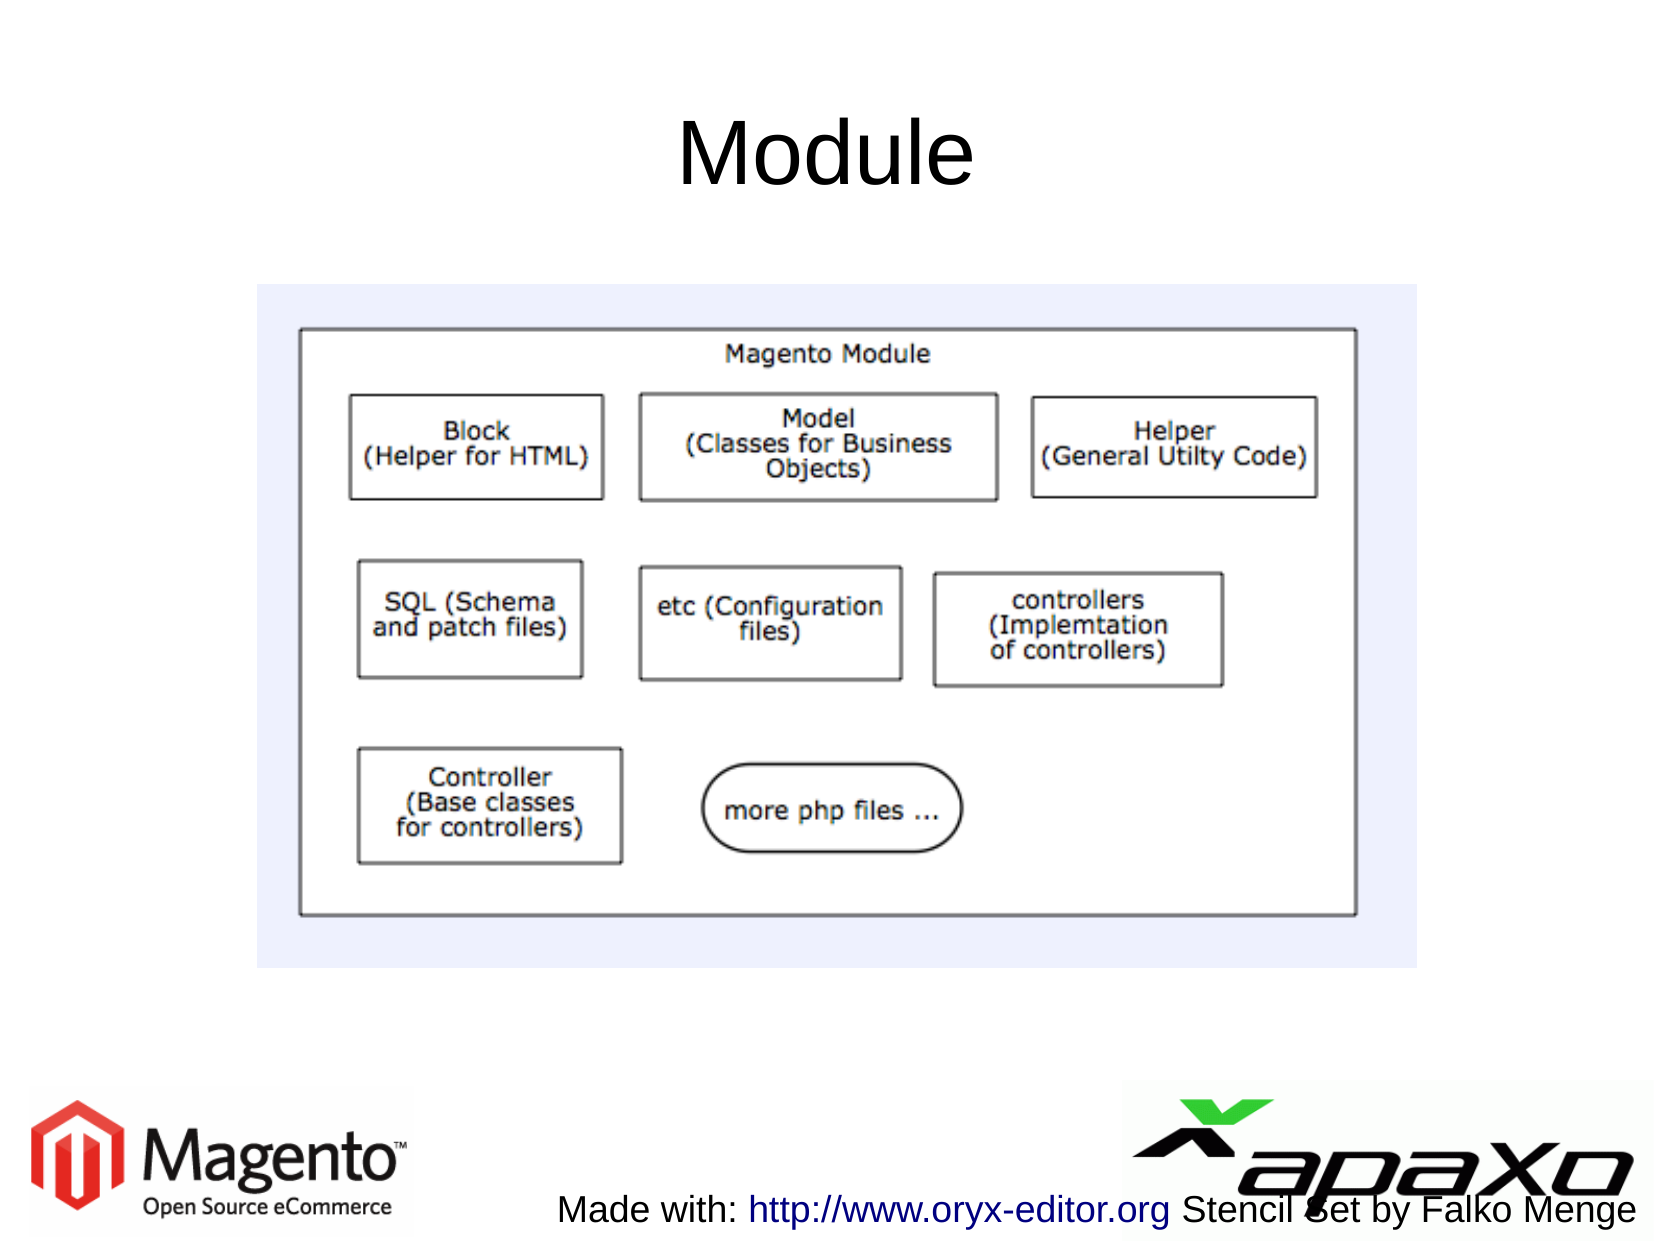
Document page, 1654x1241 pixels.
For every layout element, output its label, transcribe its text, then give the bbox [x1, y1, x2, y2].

text_box Made with: http://www.oryx-editor.org Stencil Set by Falko Menge [542, 1181, 1654, 1238]
title Module [82, 56, 1571, 250]
picture [257, 284, 1417, 968]
picture [29, 1086, 414, 1237]
picture [1122, 1080, 1654, 1181]
